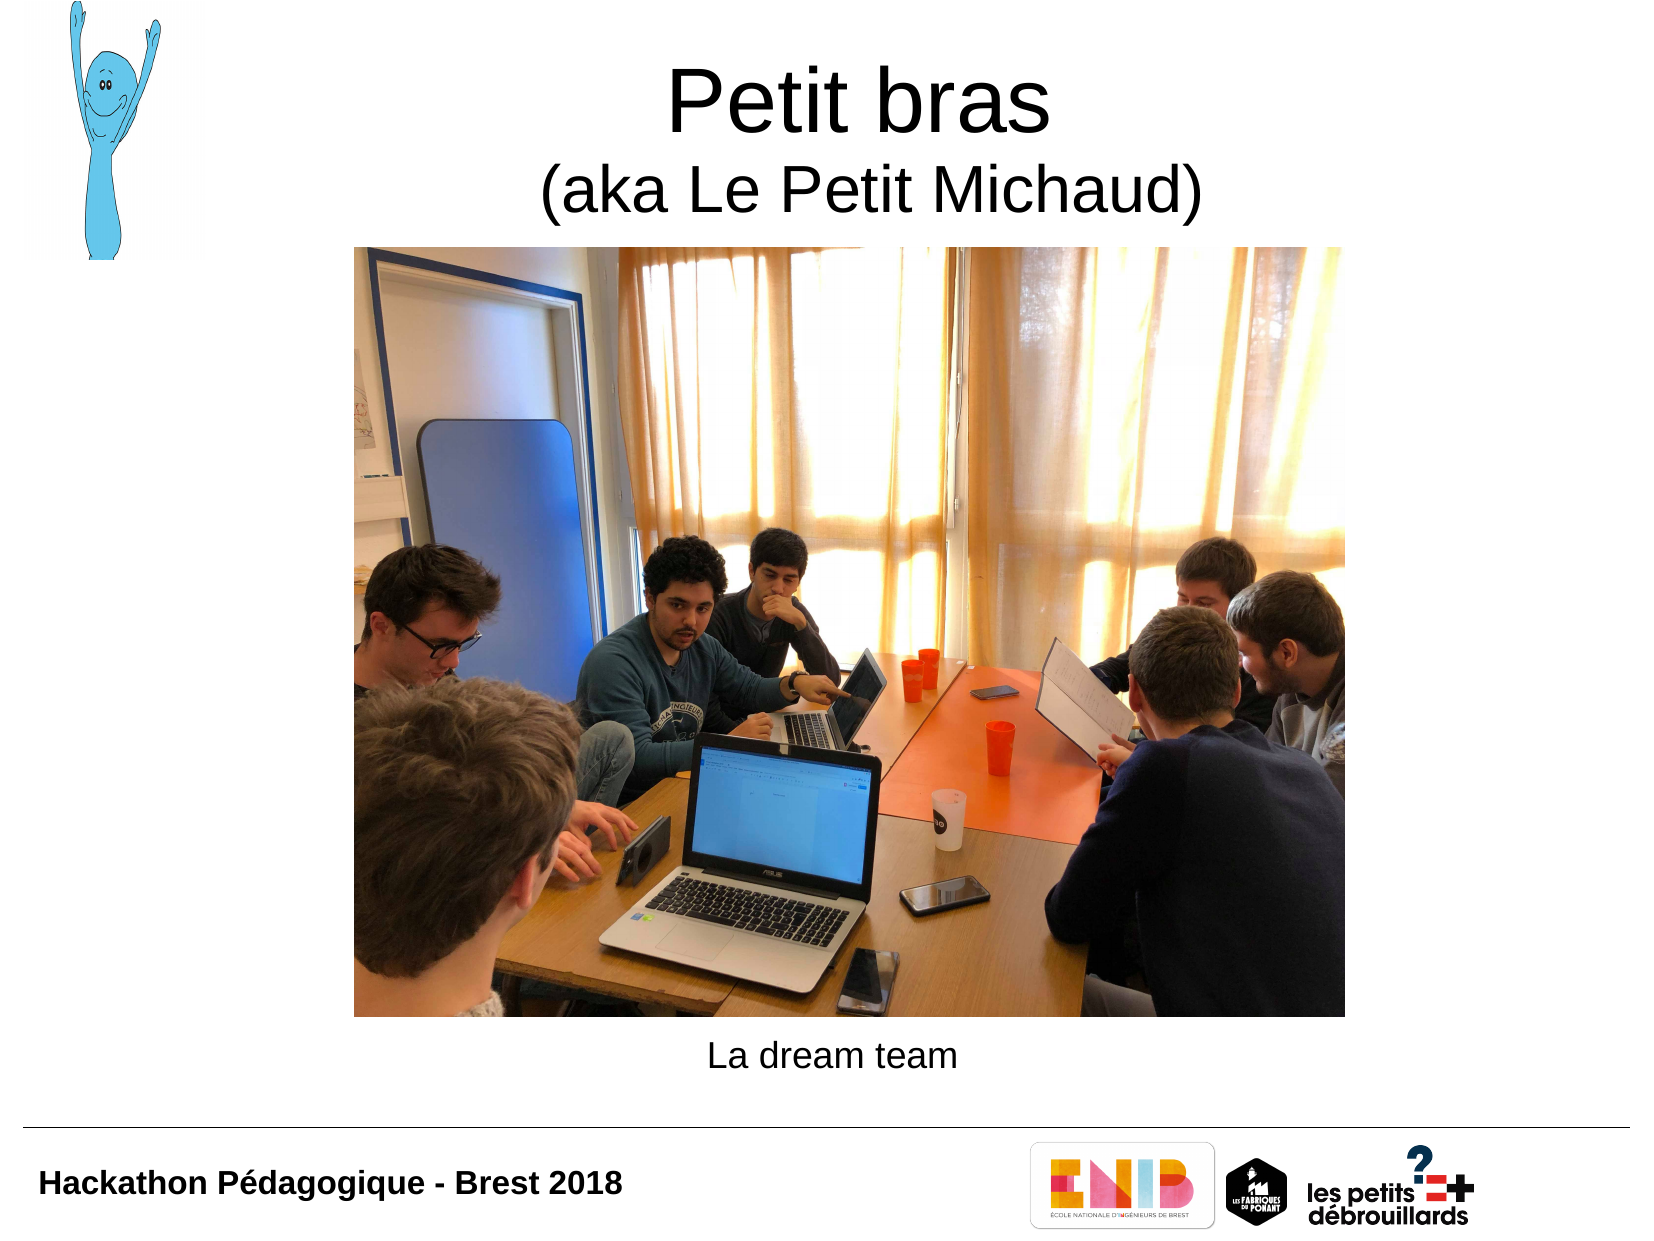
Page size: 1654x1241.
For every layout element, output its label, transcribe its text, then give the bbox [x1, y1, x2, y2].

picture [354, 247, 1345, 1017]
picture [1015, 1127, 1287, 1241]
text_box Hackathon Pédagogique - Brest 2018 [23, 1157, 945, 1211]
picture [1308, 1145, 1474, 1225]
picture [24, 1, 206, 260]
title Petit bras (aka Le Petit Michaud) [206, 49, 1540, 227]
text_box La dream team [212, 1027, 1453, 1127]
